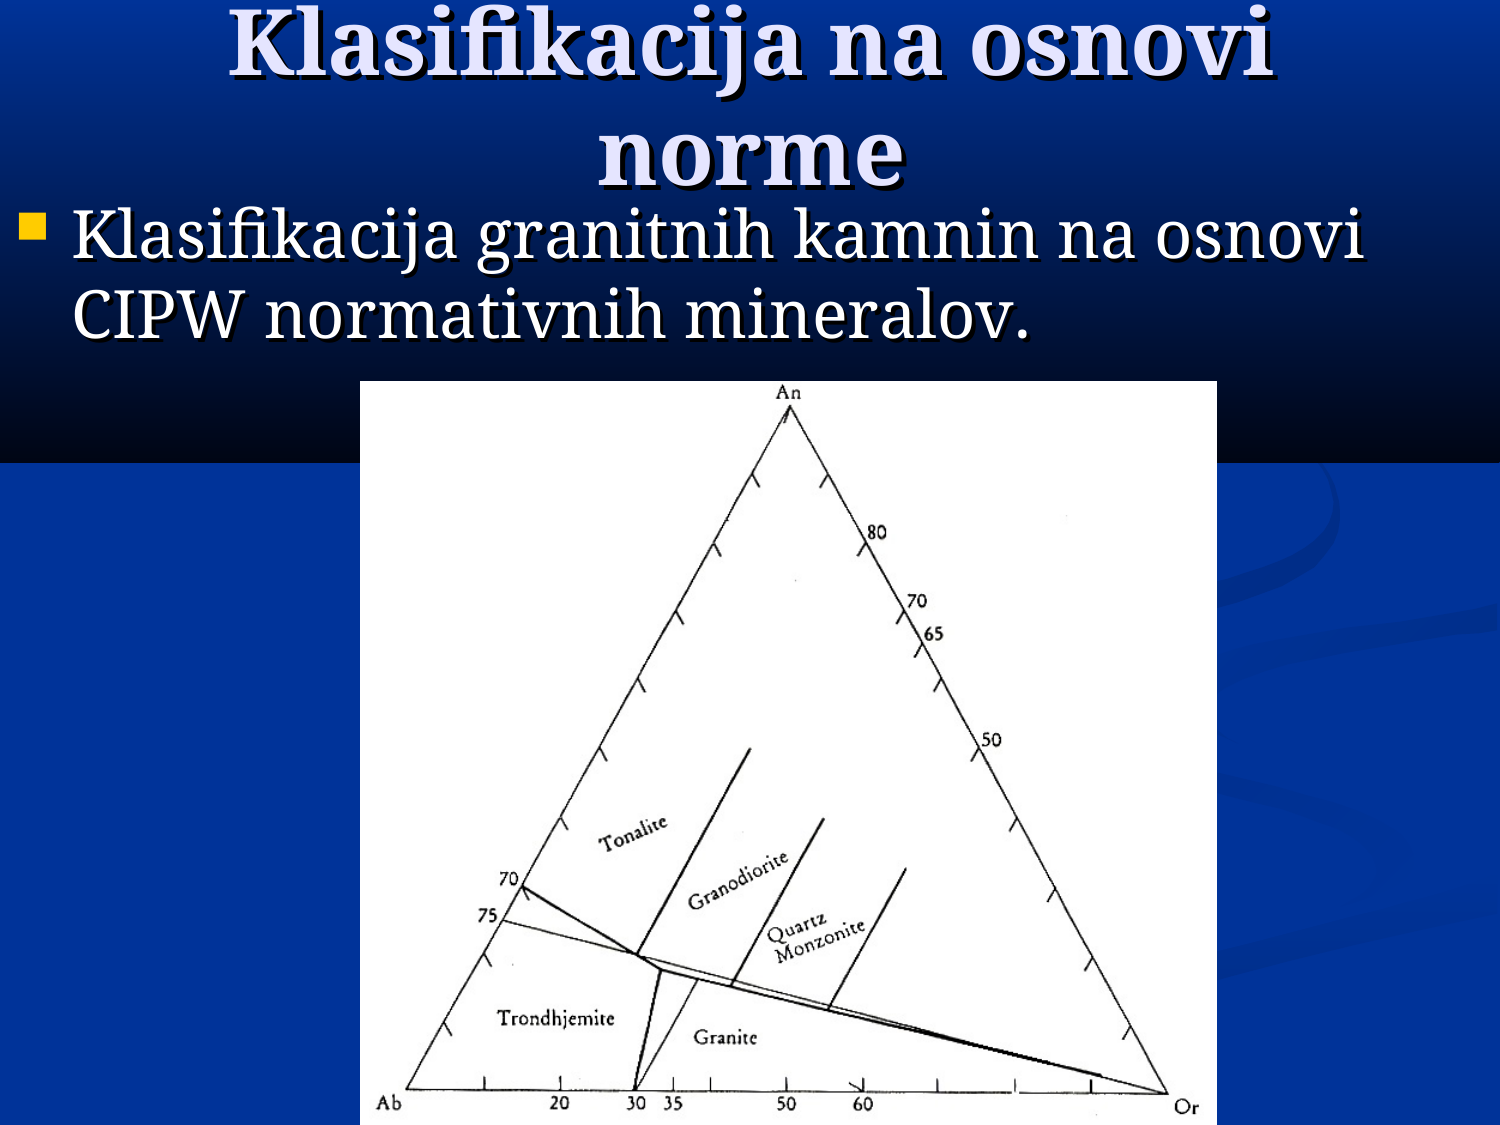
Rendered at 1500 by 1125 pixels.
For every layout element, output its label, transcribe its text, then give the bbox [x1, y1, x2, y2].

picture [360, 381, 1217, 1125]
title Klasifikacija na osnovi norme [76, 0, 1427, 184]
list Klasifikacija granitnih kamnin na osnovi CIPW normativnih mineralov. [0, 184, 1500, 457]
